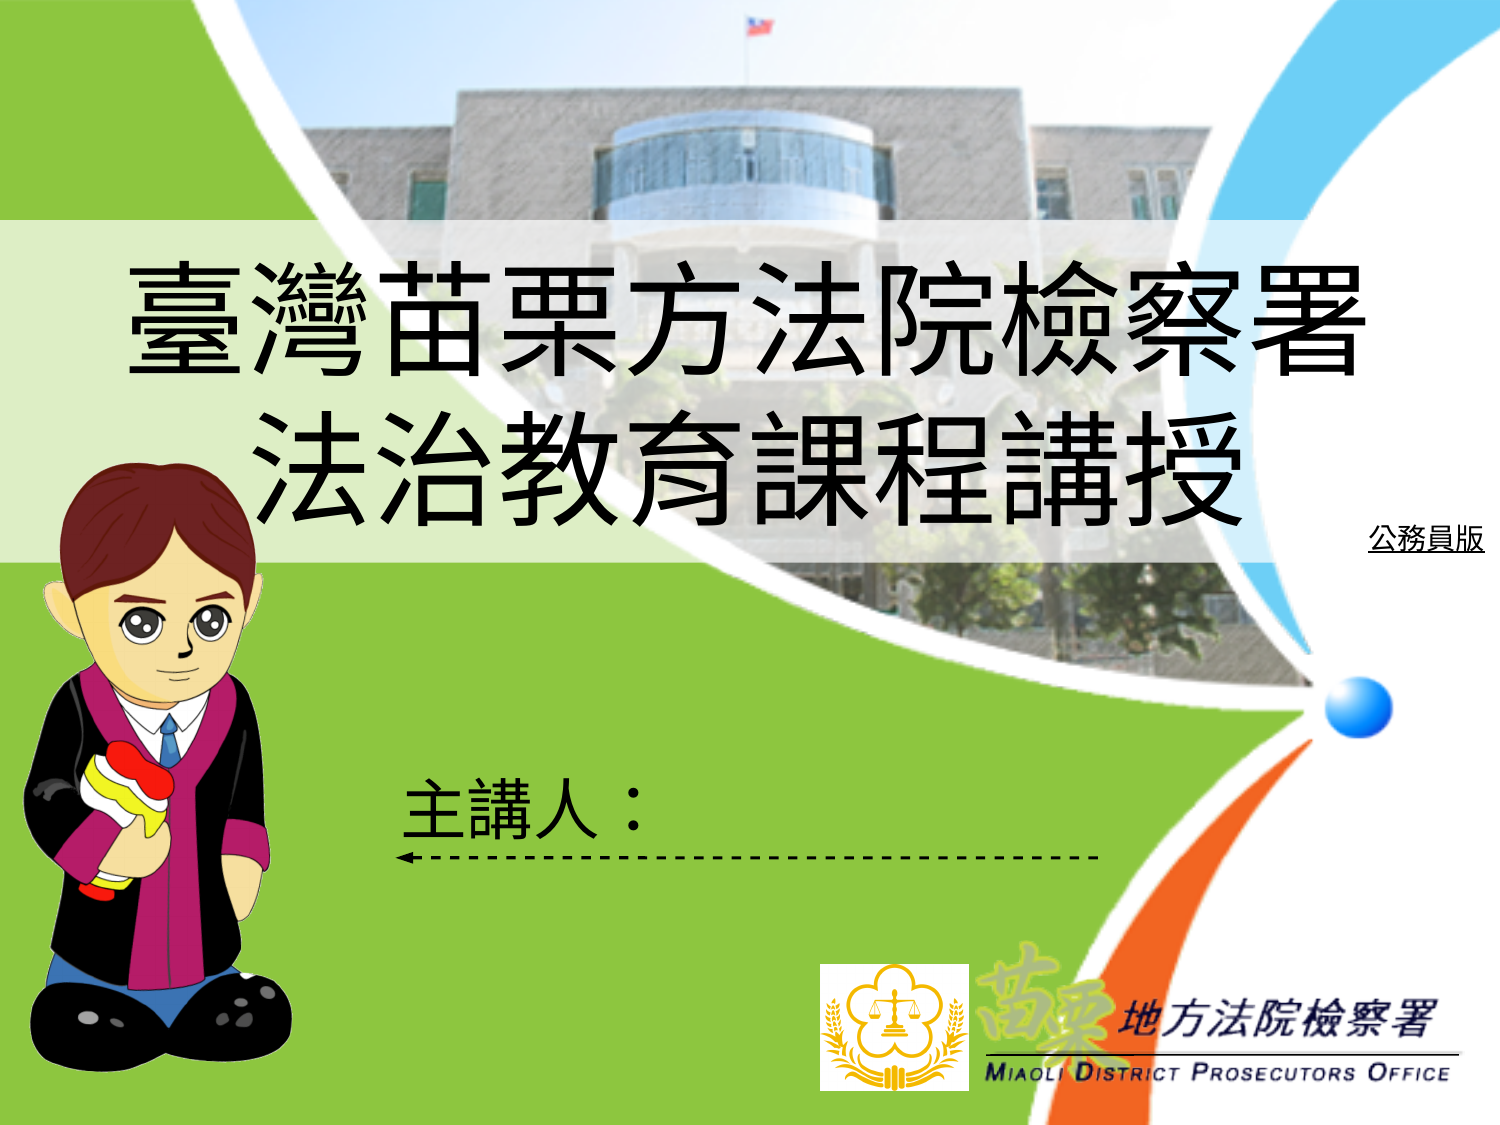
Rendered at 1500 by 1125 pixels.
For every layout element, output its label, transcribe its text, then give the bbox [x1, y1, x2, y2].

picture [0, 446, 343, 1093]
picture [820, 964, 969, 1091]
text_box 公務員版 [1353, 512, 1500, 563]
subtitle 主講人： [385, 760, 1105, 858]
picture [974, 940, 1465, 1085]
title 臺灣苗栗方法院檢察署 法治教育課程講授 [0, 220, 1500, 563]
